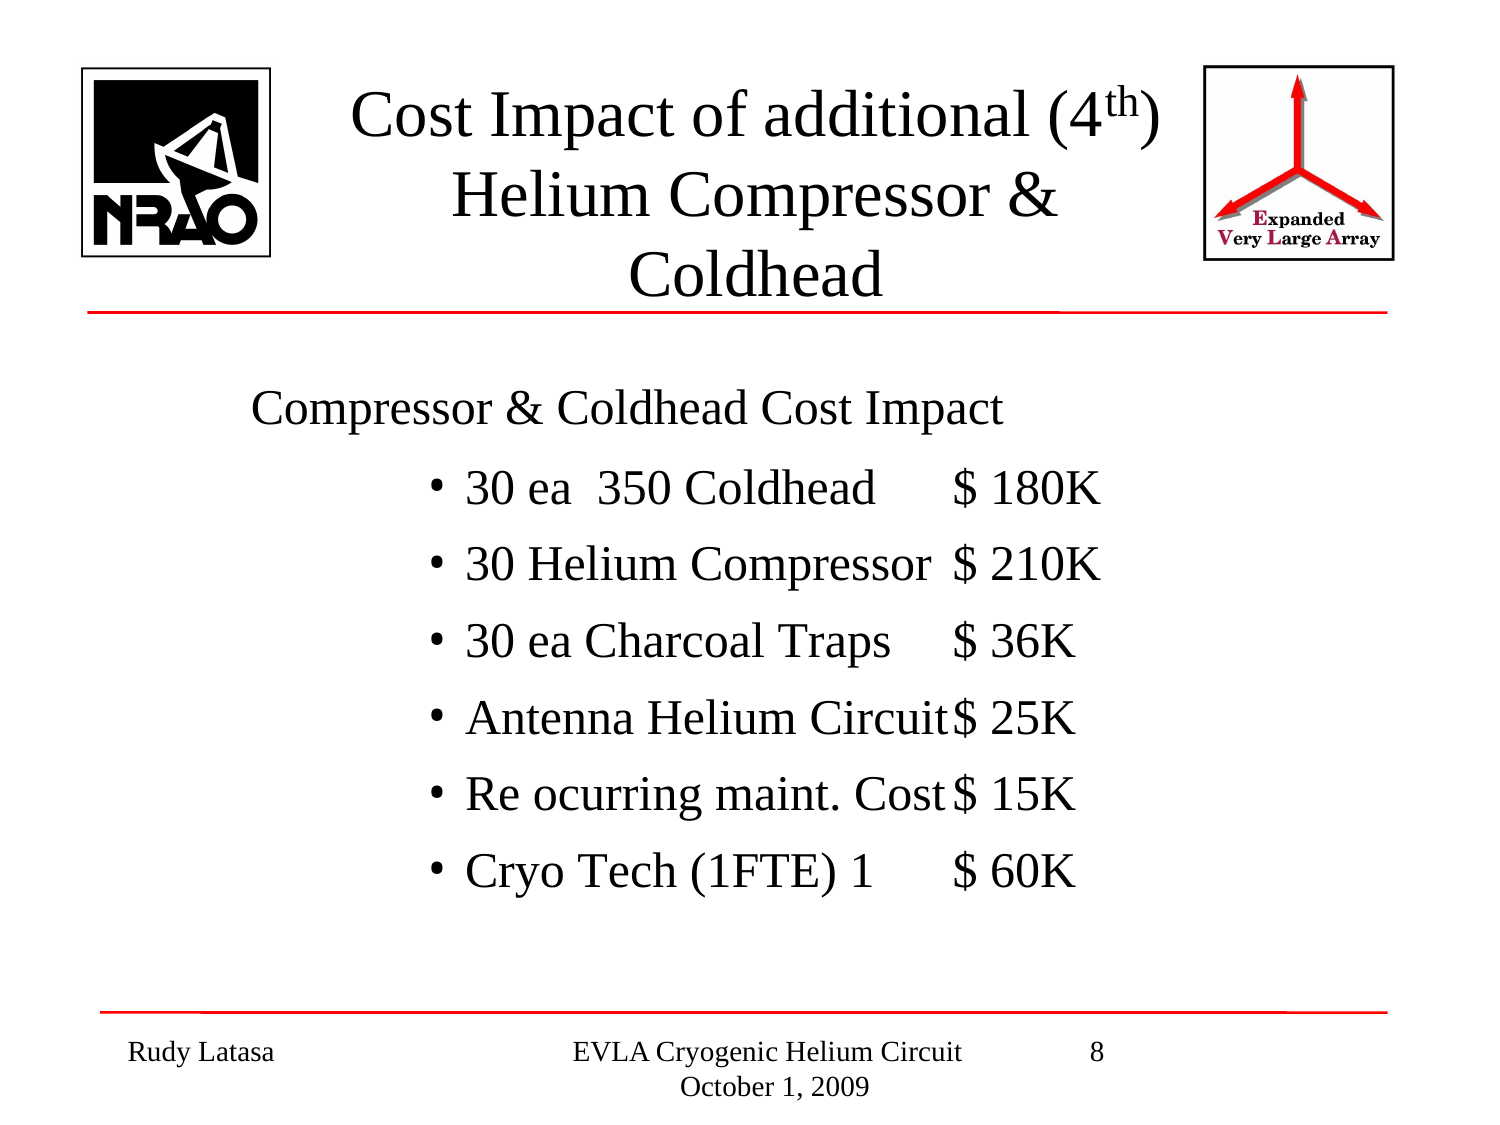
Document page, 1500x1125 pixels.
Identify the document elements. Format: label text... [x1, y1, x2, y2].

text_box EVLA Cryogenic Helium Circuit October 1, 2009 [412, 1025, 1074, 1101]
title Cost Impact of additional (4th) Helium Compressor & Coldhead [312, 62, 1201, 313]
list Compressor & Coldhead Cost Impact 30 ea 350 Coldhead $ 180K 30 Helium Compressor $ 210K 30 ea Charcoal Traps $ 36K Antenna Helium Circuit $ 25K Re ocurring maint. Cost $ 15K Cryo Tech (1FTE) 1 $ 60K [112, 350, 1388, 976]
text_box Rudy Latasa [112, 1025, 412, 1101]
text_box [1074, 1025, 1388, 1101]
